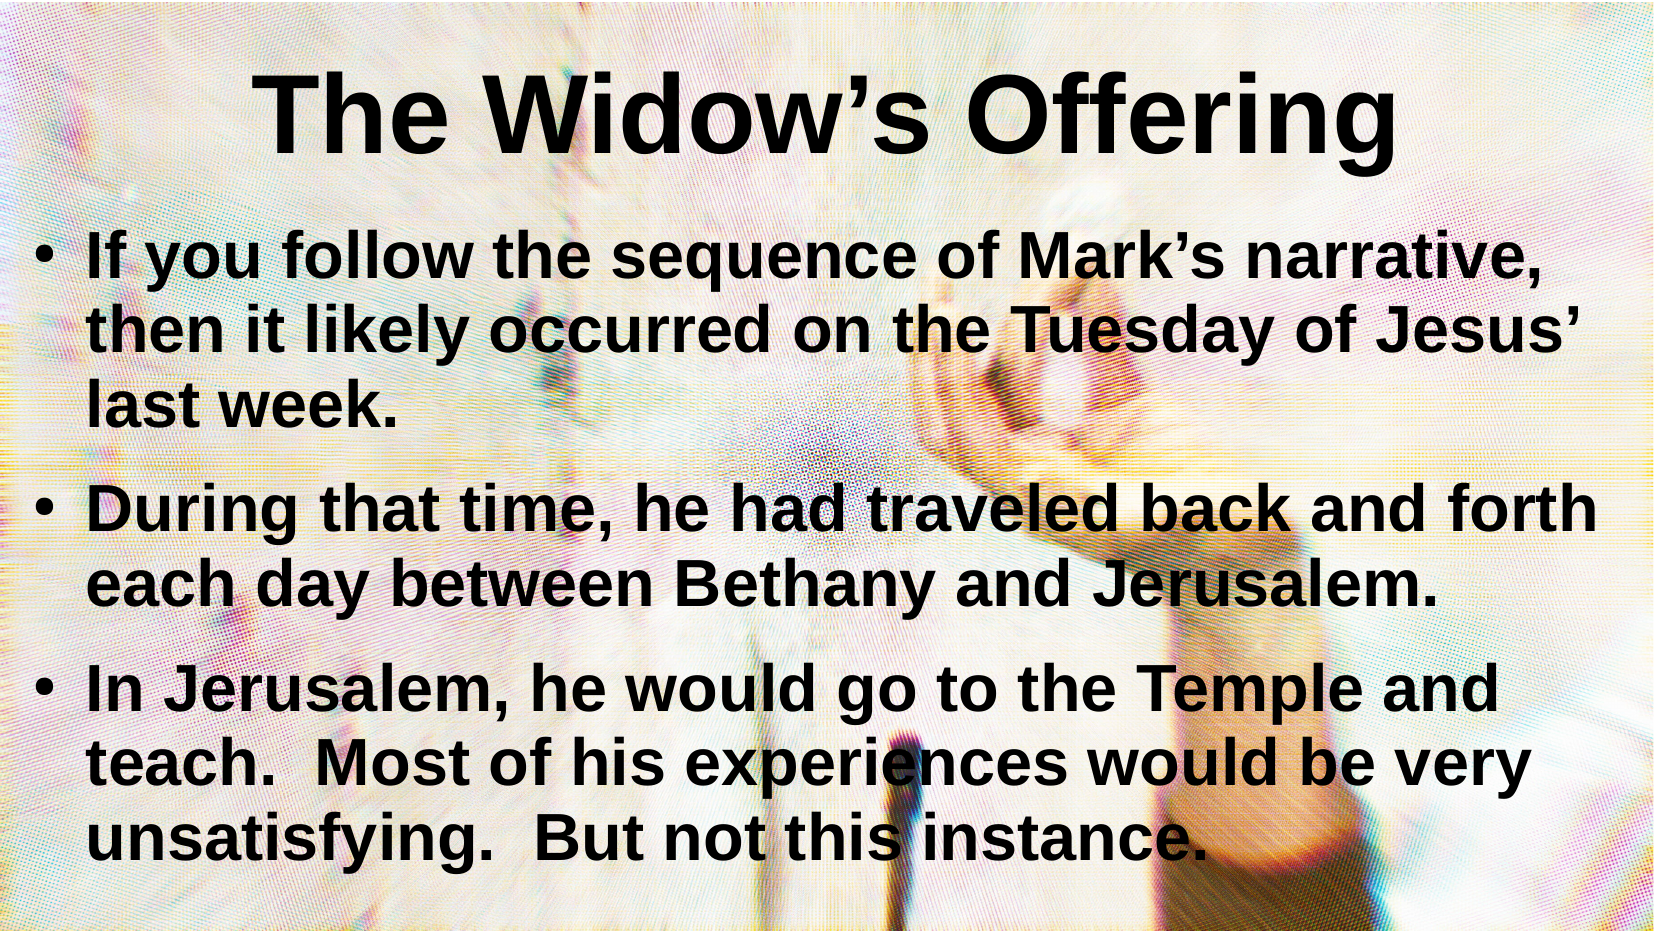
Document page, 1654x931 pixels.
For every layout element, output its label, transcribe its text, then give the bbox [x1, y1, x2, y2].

picture [0, 2, 1654, 931]
list If you follow the sequence of Mark’s narrative, then it likely occurred on the Tuesday of Jesus’ last week. During that time, he had traveled back and forth each day between Bethany and Jerusalem. In Jerusalem, he would go to the Temple and teach. Most of his experiences would be very unsatisfying. But not this instance. [15, 217, 1651, 931]
title The Widow’s Offering [82, 37, 1571, 193]
